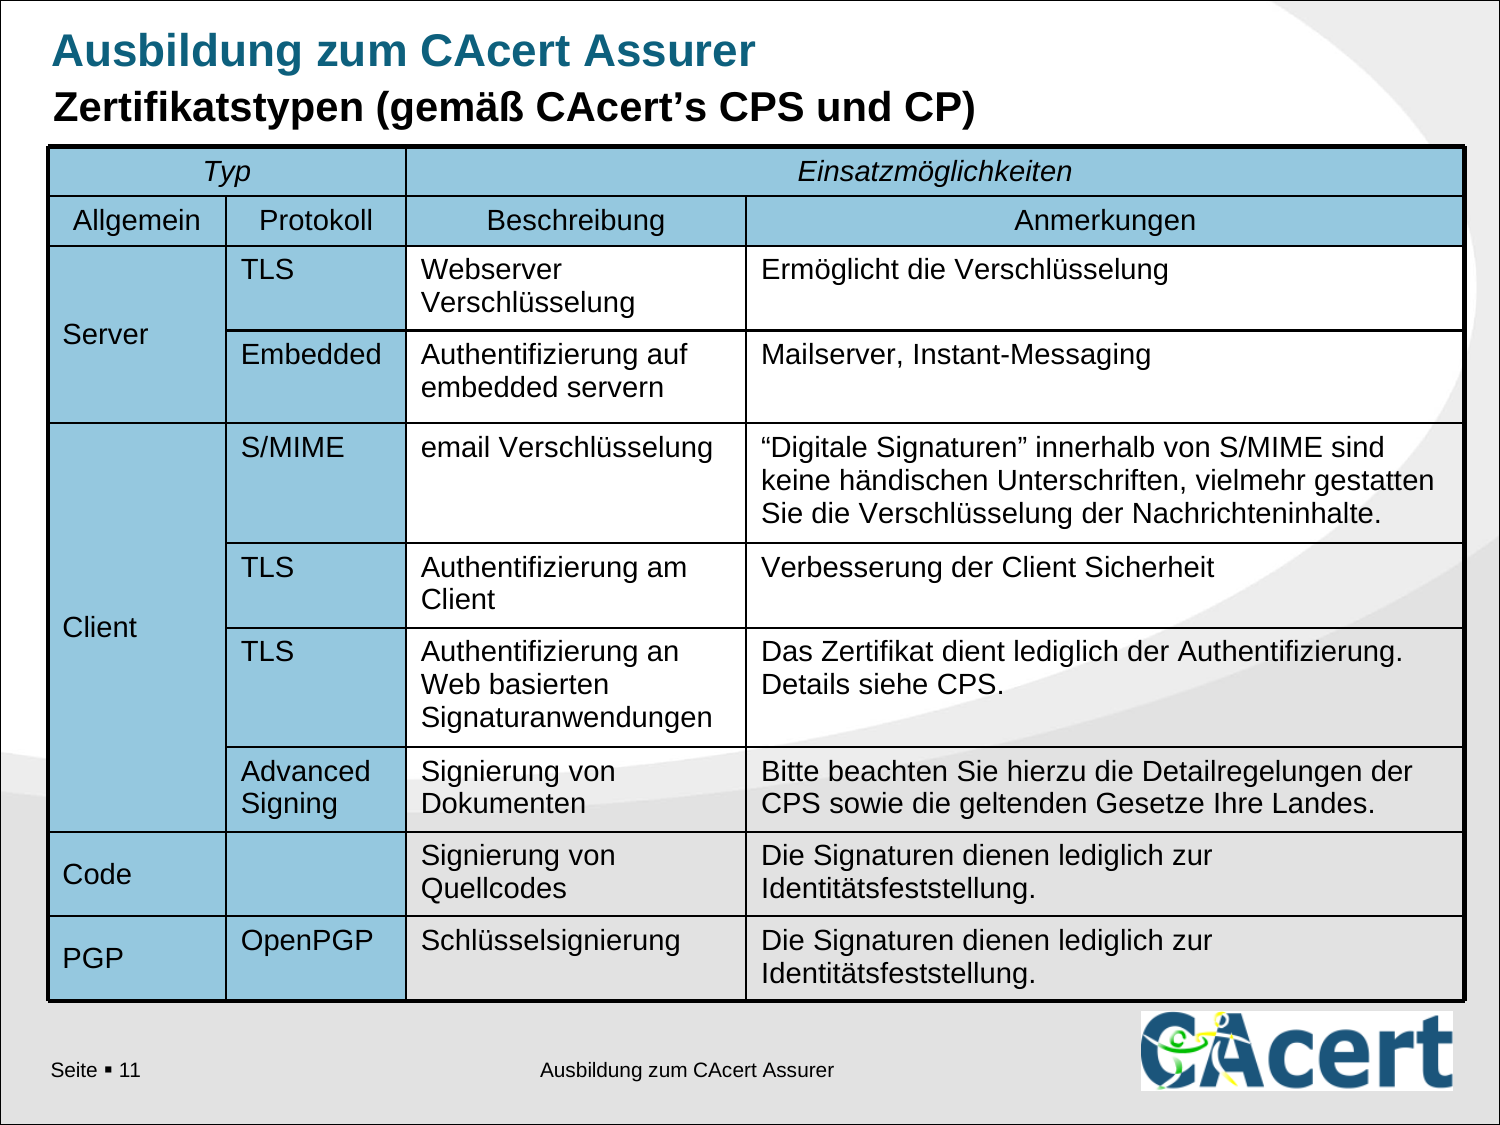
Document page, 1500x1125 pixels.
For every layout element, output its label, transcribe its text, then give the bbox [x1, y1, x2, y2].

text_box Embedded [227, 332, 405, 422]
text_box Mailserver, Instant-Messaging [747, 332, 1462, 422]
text_box “Digitale Signaturen” innerhalb von S/MIME sind keine händischen Unterschriften, vielmehr gestatten Sie die Verschlüsselung der Nachrichteninhalte. [747, 424, 1462, 542]
text_box PGP [50, 917, 225, 999]
text_box Ermöglicht die Verschlüsselung [747, 247, 1462, 329]
text_box Verbesserung der Client Sicherheit [747, 544, 1462, 627]
title Ausbildung zum CAcert Assurer [51, 15, 1450, 89]
text_box Authentifizierung auf embedded servern [407, 332, 745, 422]
text_box [227, 833, 405, 915]
text_box TLS [227, 247, 405, 329]
text_box Schlüsselsignierung [407, 917, 745, 999]
text_box Anmerkungen [747, 197, 1462, 245]
text_box Das Zertifikat dient lediglich der Authentifizierung. Details siehe CPS. [747, 629, 1462, 746]
text_box Signierung von Dokumenten [407, 748, 745, 831]
text_box Die Signaturen dienen lediglich zur Identitätsfeststellung. [747, 917, 1462, 999]
text_box Advanced Signing [227, 748, 405, 831]
text_box Die Signaturen dienen lediglich zur Identitätsfeststellung. [747, 833, 1462, 915]
text_box Authentifizierung an Web basierten Signaturanwendungen [407, 629, 745, 746]
text_box Signierung von Quellcodes [407, 833, 745, 915]
text_box S/MIME [227, 424, 405, 542]
text_box Webserver Verschlüsselung [407, 247, 745, 329]
text_box Zertifikatstypen (gemäß CAcert’s CPS und CP) [53, 77, 1448, 137]
text_box Server [50, 247, 225, 422]
text_box Protokoll [227, 197, 405, 245]
text_box TLS [227, 629, 405, 746]
text_box Authentifizierung am Client [407, 544, 745, 627]
picture [1, 1, 1499, 1124]
text_box Typ [50, 149, 405, 195]
text_box Code [50, 833, 225, 915]
text_box TLS [227, 544, 405, 627]
text_box email Verschlüsselung [407, 424, 745, 542]
text_box OpenPGP [227, 917, 405, 999]
text_box Allgemein [50, 197, 225, 245]
text_box Beschreibung [407, 197, 745, 245]
text_box Client [50, 424, 225, 831]
text_box Bitte beachten Sie hierzu die Detailregelungen der CPS sowie die geltenden Gesetze Ihre Landes. [747, 748, 1462, 831]
text_box Einsatzmöglichkeiten [407, 149, 1462, 195]
